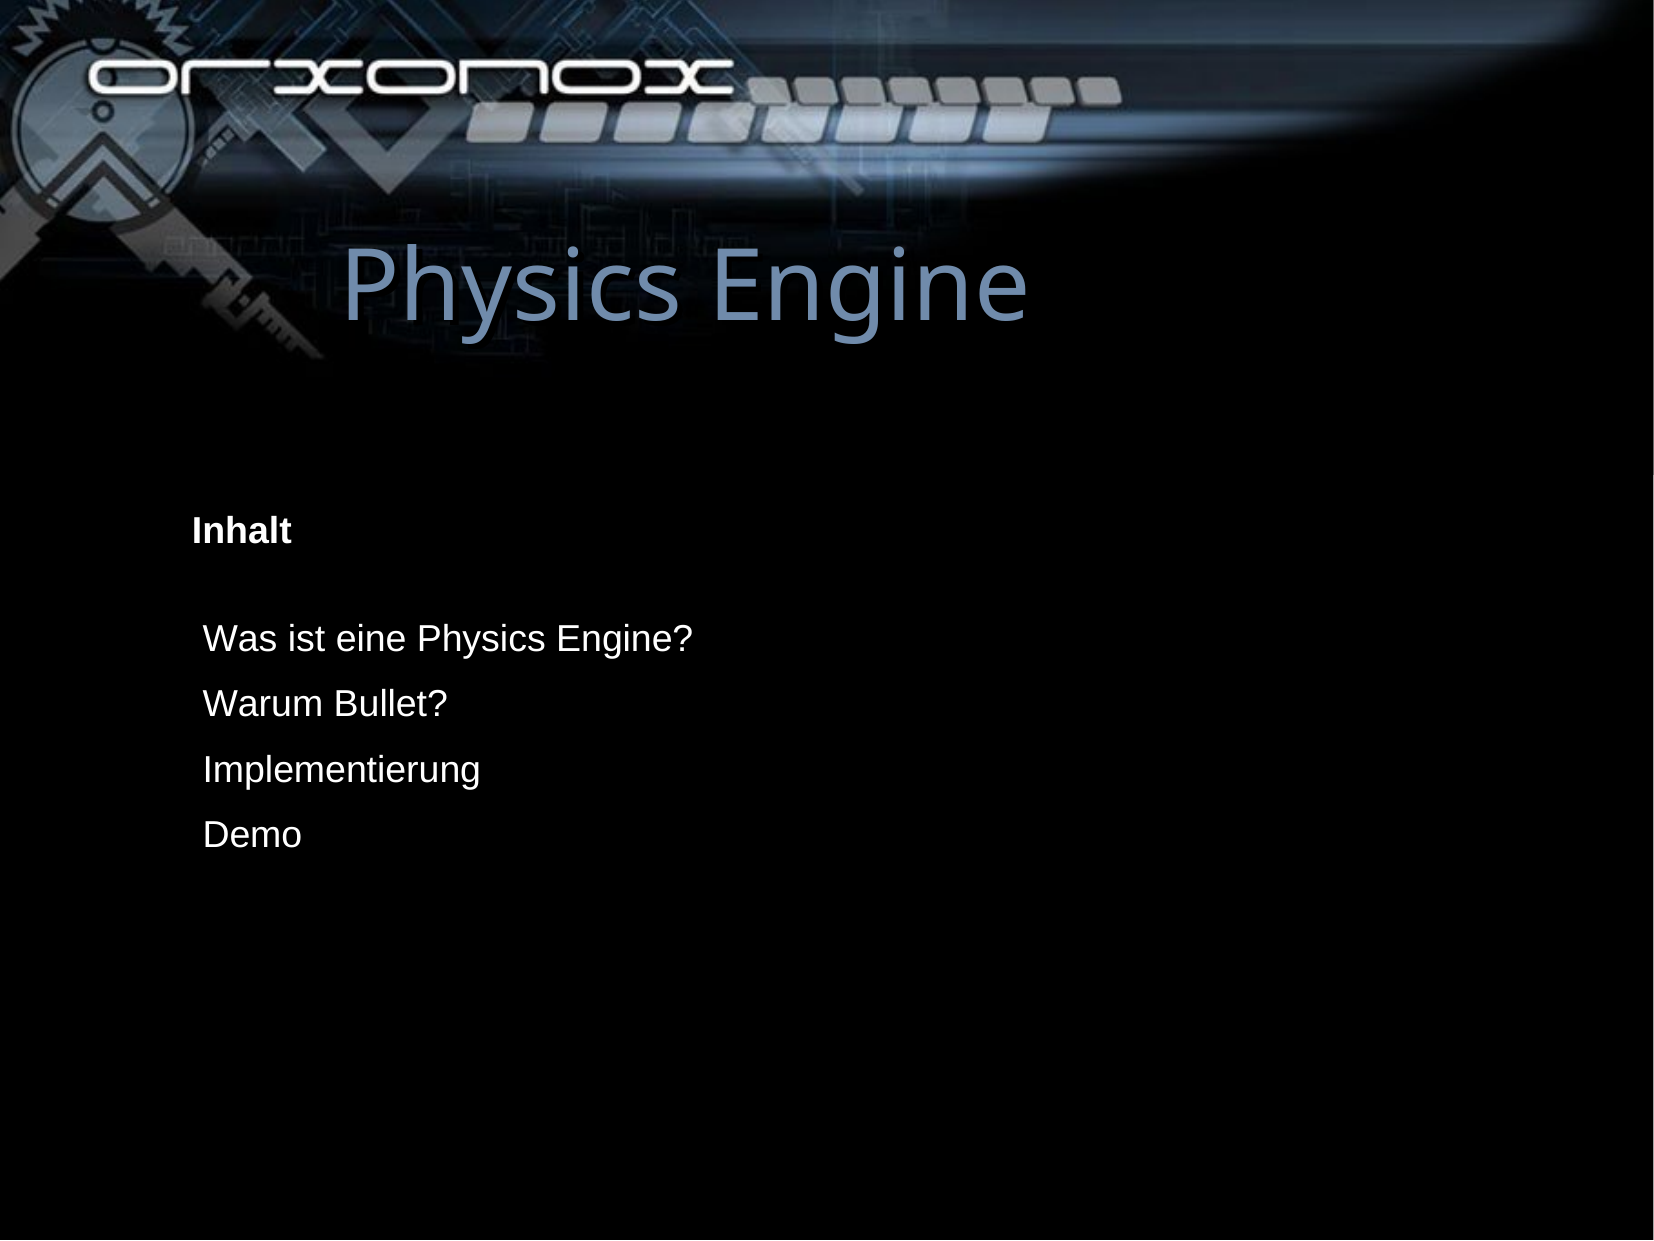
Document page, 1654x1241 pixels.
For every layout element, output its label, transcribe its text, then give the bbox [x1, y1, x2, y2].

picture [0, 0, 1654, 475]
text_box Physics Engine [324, 205, 1300, 337]
text_box Inhalt Was ist eine Physics Engine? Warum Bullet? Implementierung Demo [177, 501, 1329, 929]
